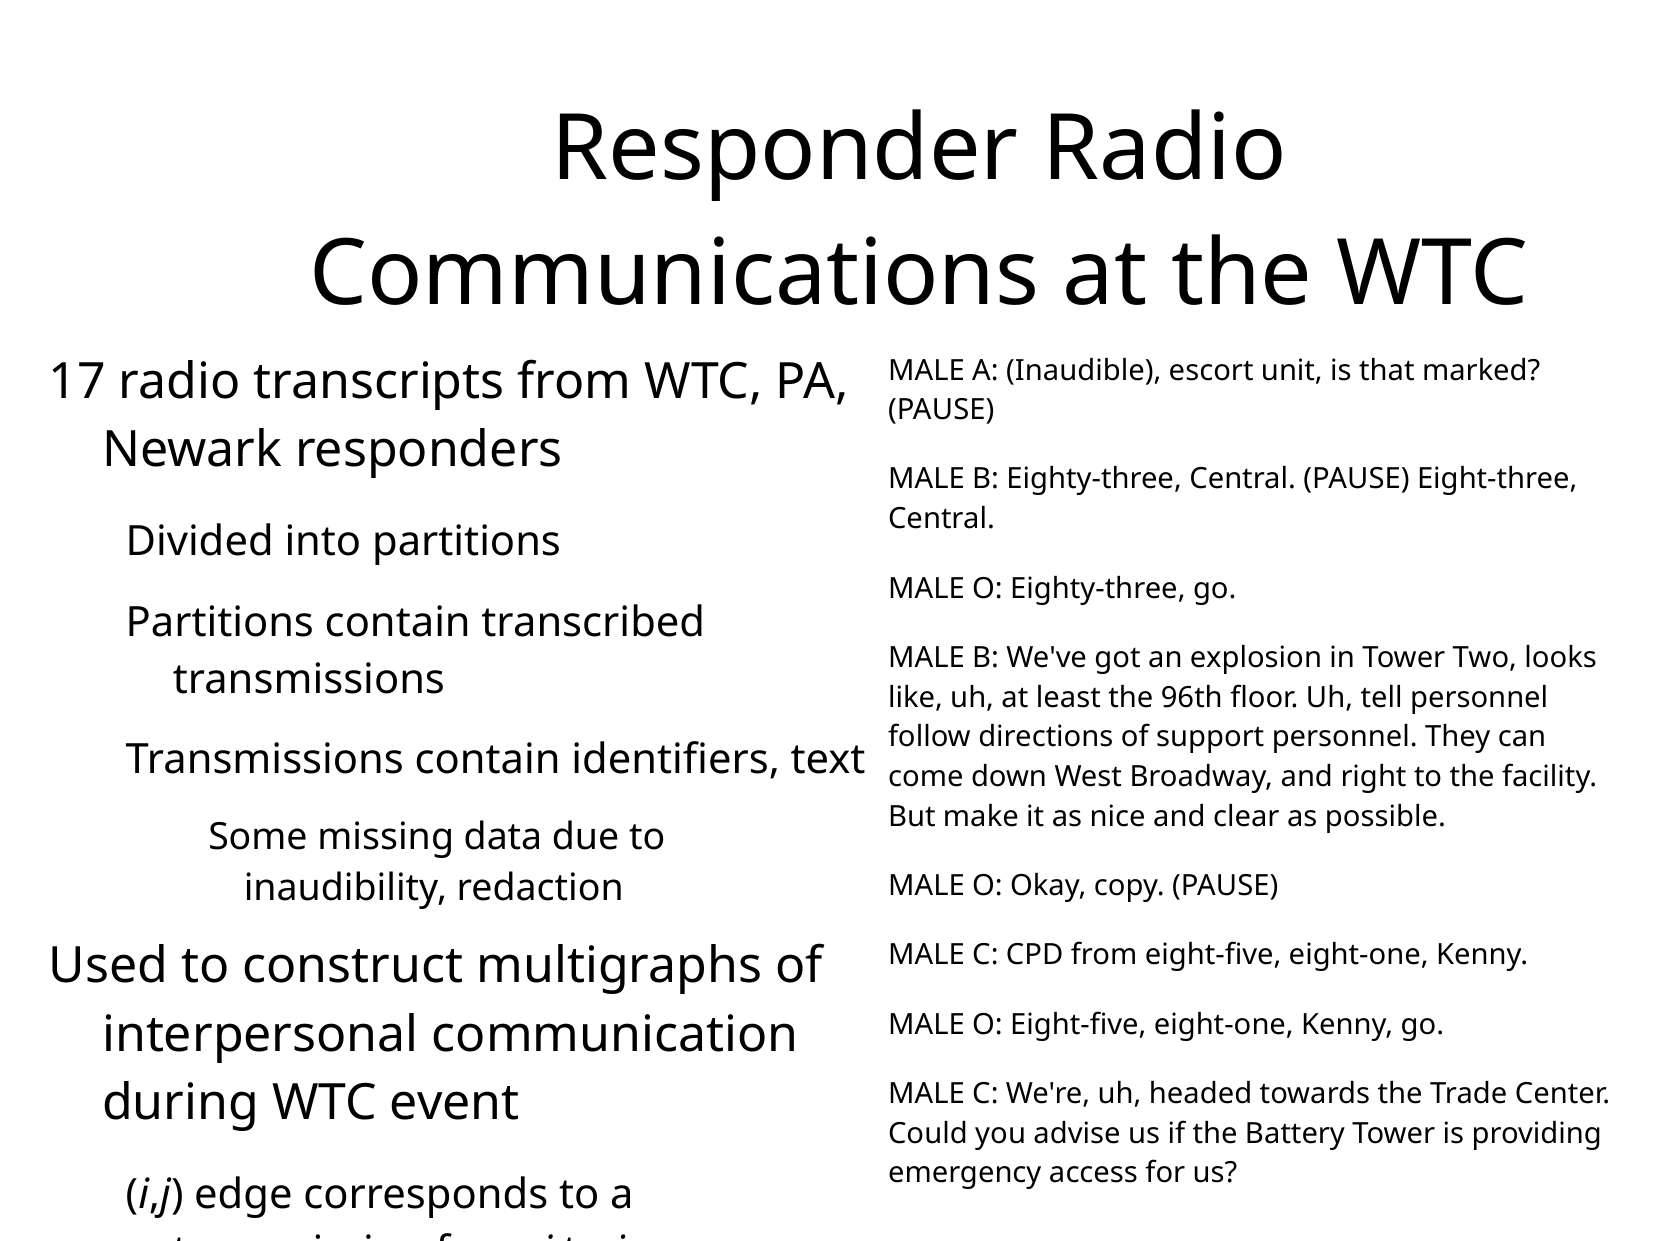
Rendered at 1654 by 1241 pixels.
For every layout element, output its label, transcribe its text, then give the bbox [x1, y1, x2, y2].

list 17 radio transcripts from WTC, PA, Newark responders Divided into partitions Partitions contain transcribed transmissions Transmissions contain identifiers, text Some missing data due to inaudibility, redaction Used to construct multigraphs of interpersonal communication during WTC event (i,j) edge corresponds to a transmission from i to j [31, 344, 870, 1195]
title Responder Radio Communications at the WTC [305, 96, 1534, 317]
list MALE A: (Inaudible), escort unit, is that marked? (PAUSE) MALE B: Eighty-three, Central. (PAUSE) Eight-three, Central. MALE O: Eighty-three, go. MALE B: We've got an explosion in Tower Two, looks like, uh, at least the 96th floor. Uh, tell personnel follow directions of support personnel. They can come down West Broadway, and right to the facility. But make it as nice and clear as possible. MALE O: Okay, copy. (PAUSE) MALE C: CPD from eight-five, eight-one, Kenny. MALE O: Eight-five, eight-one, Kenny, go. MALE C: We're, uh, headed towards the Trade Center. Could you advise us if the Battery Tower is providing emergency access for us? [888, 348, 1620, 1159]
